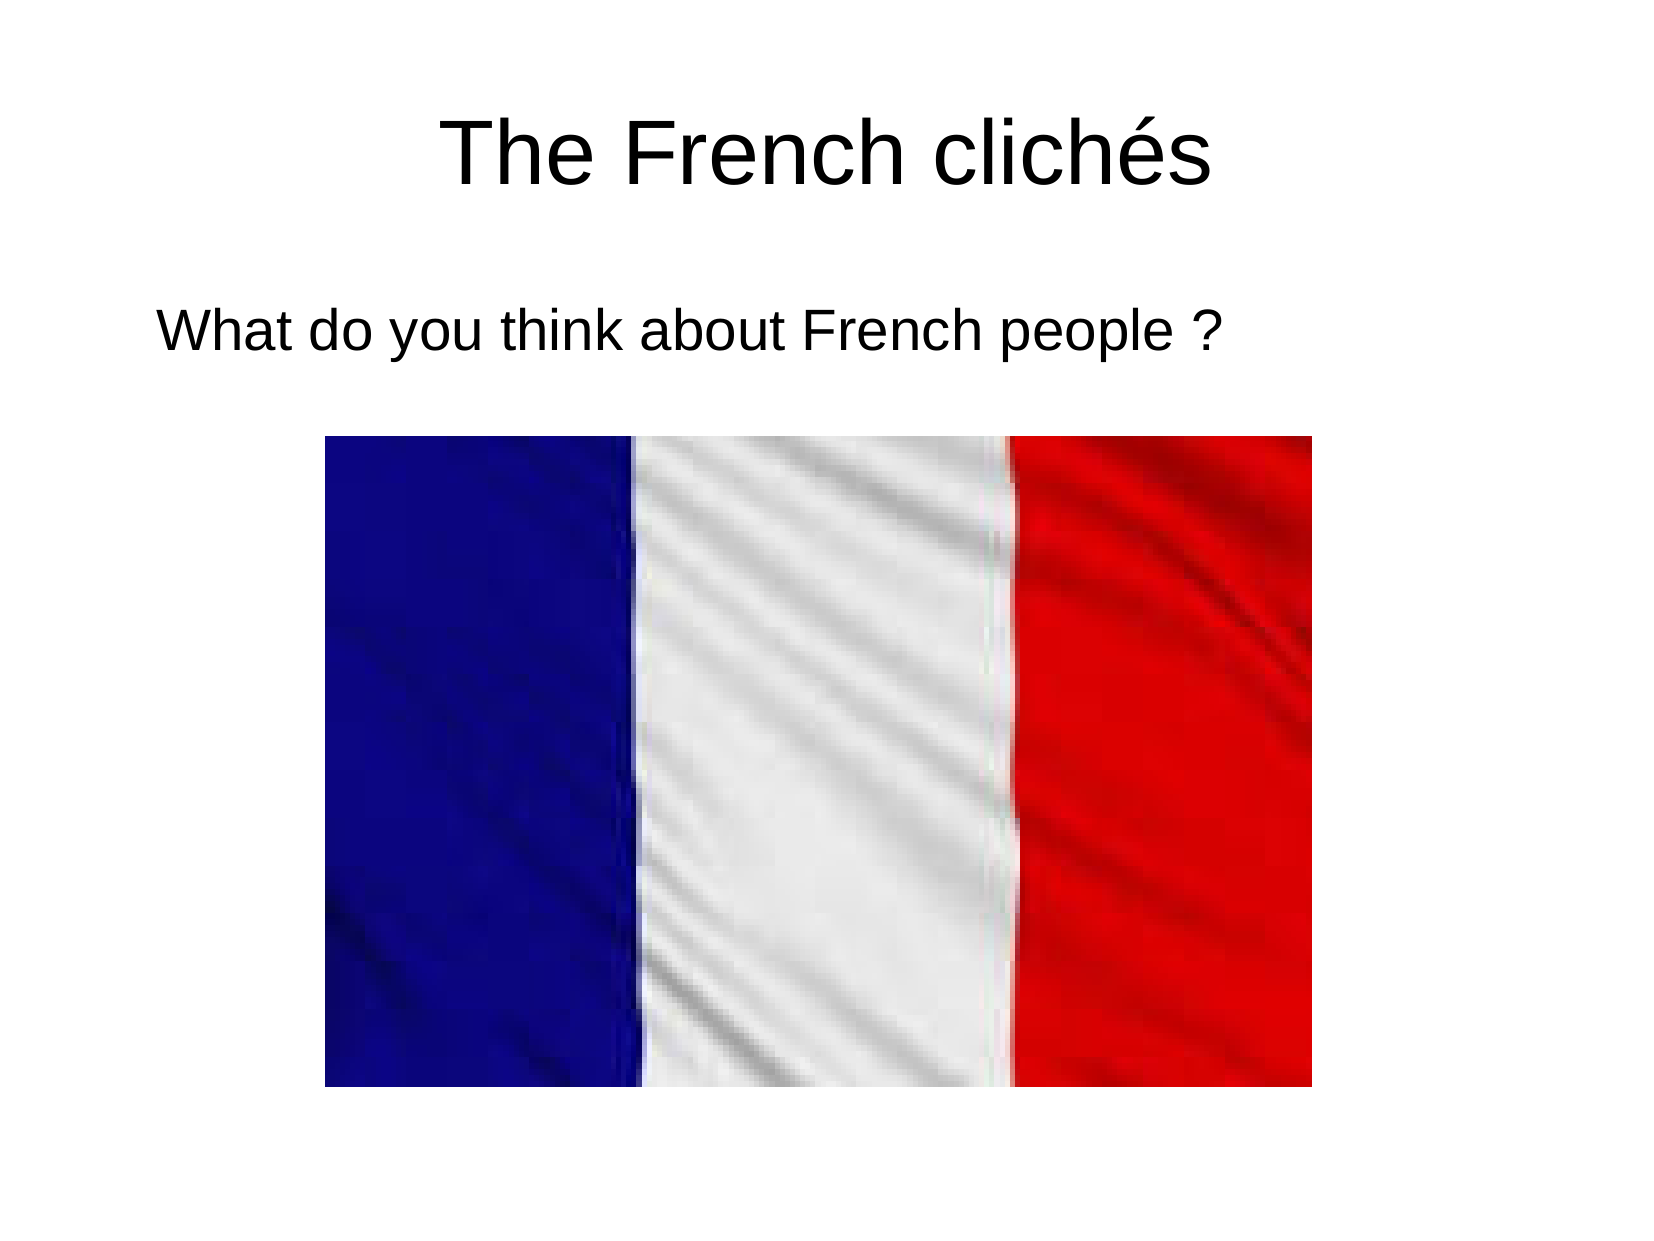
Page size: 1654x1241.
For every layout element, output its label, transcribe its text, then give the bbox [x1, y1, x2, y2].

picture [325, 436, 1312, 1087]
title The French clichés [82, 49, 1571, 257]
text_box What do you think about French people ? [141, 290, 1548, 402]
